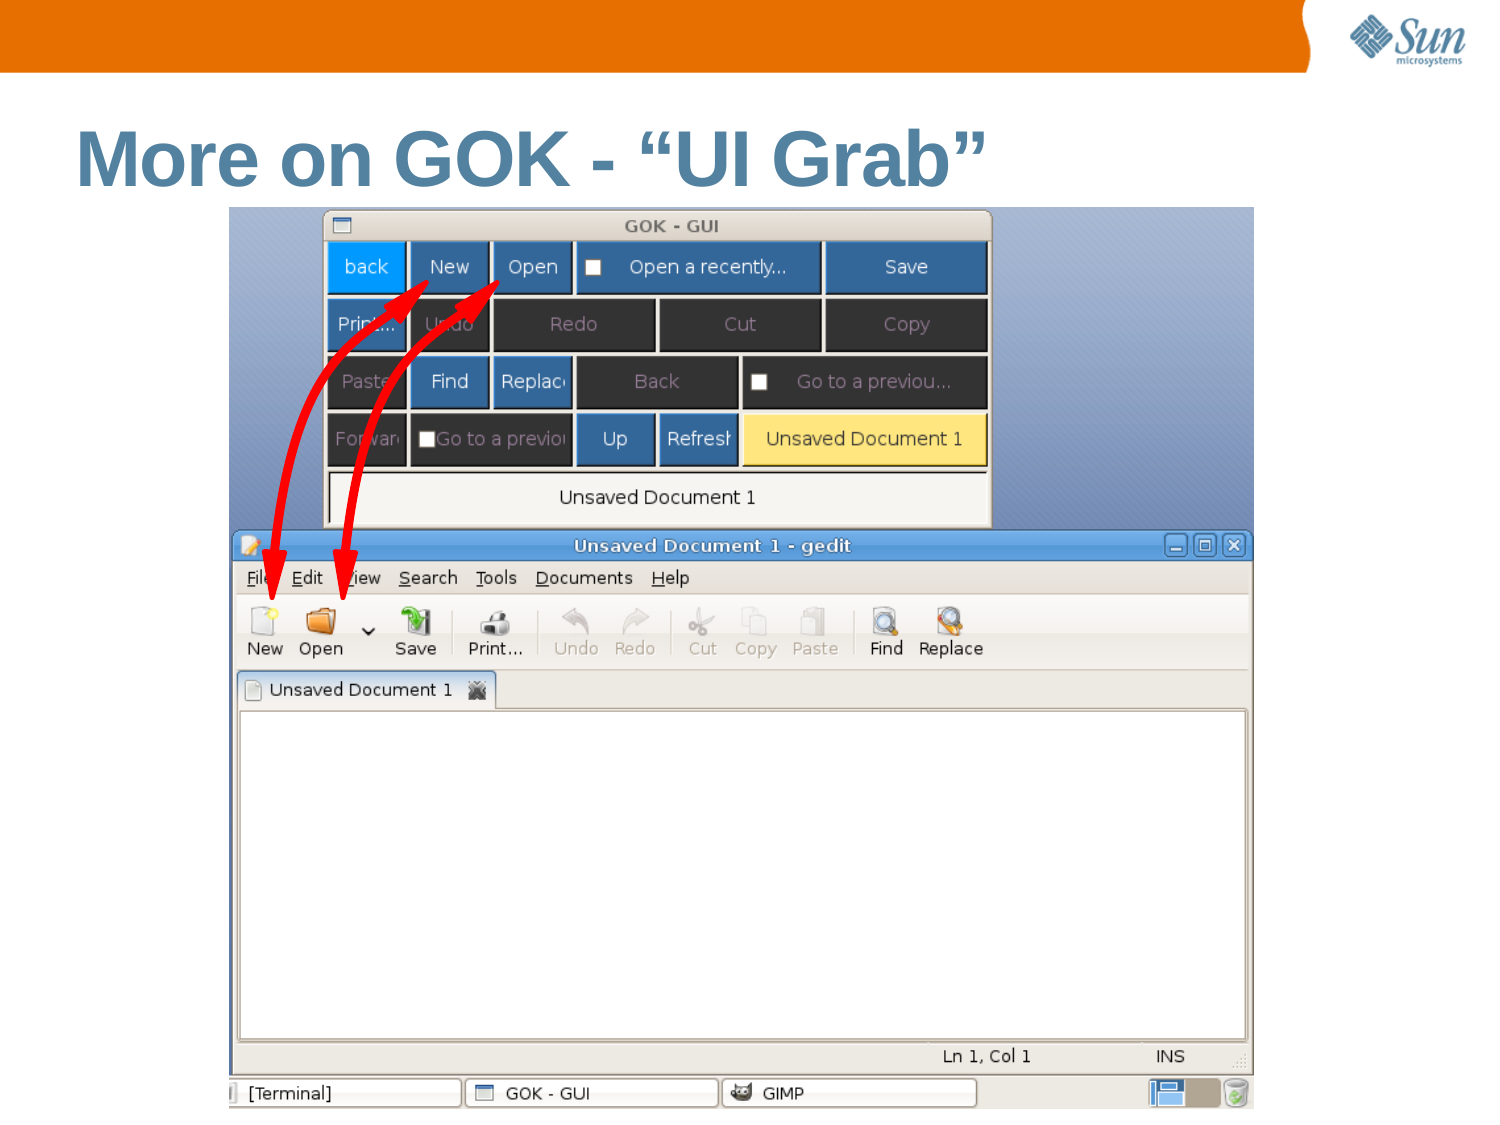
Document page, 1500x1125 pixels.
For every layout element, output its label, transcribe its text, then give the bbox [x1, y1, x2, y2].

picture [0, 0, 1500, 75]
title More on GOK - “UI Grab” [75, 122, 1438, 228]
picture [229, 207, 1254, 1109]
